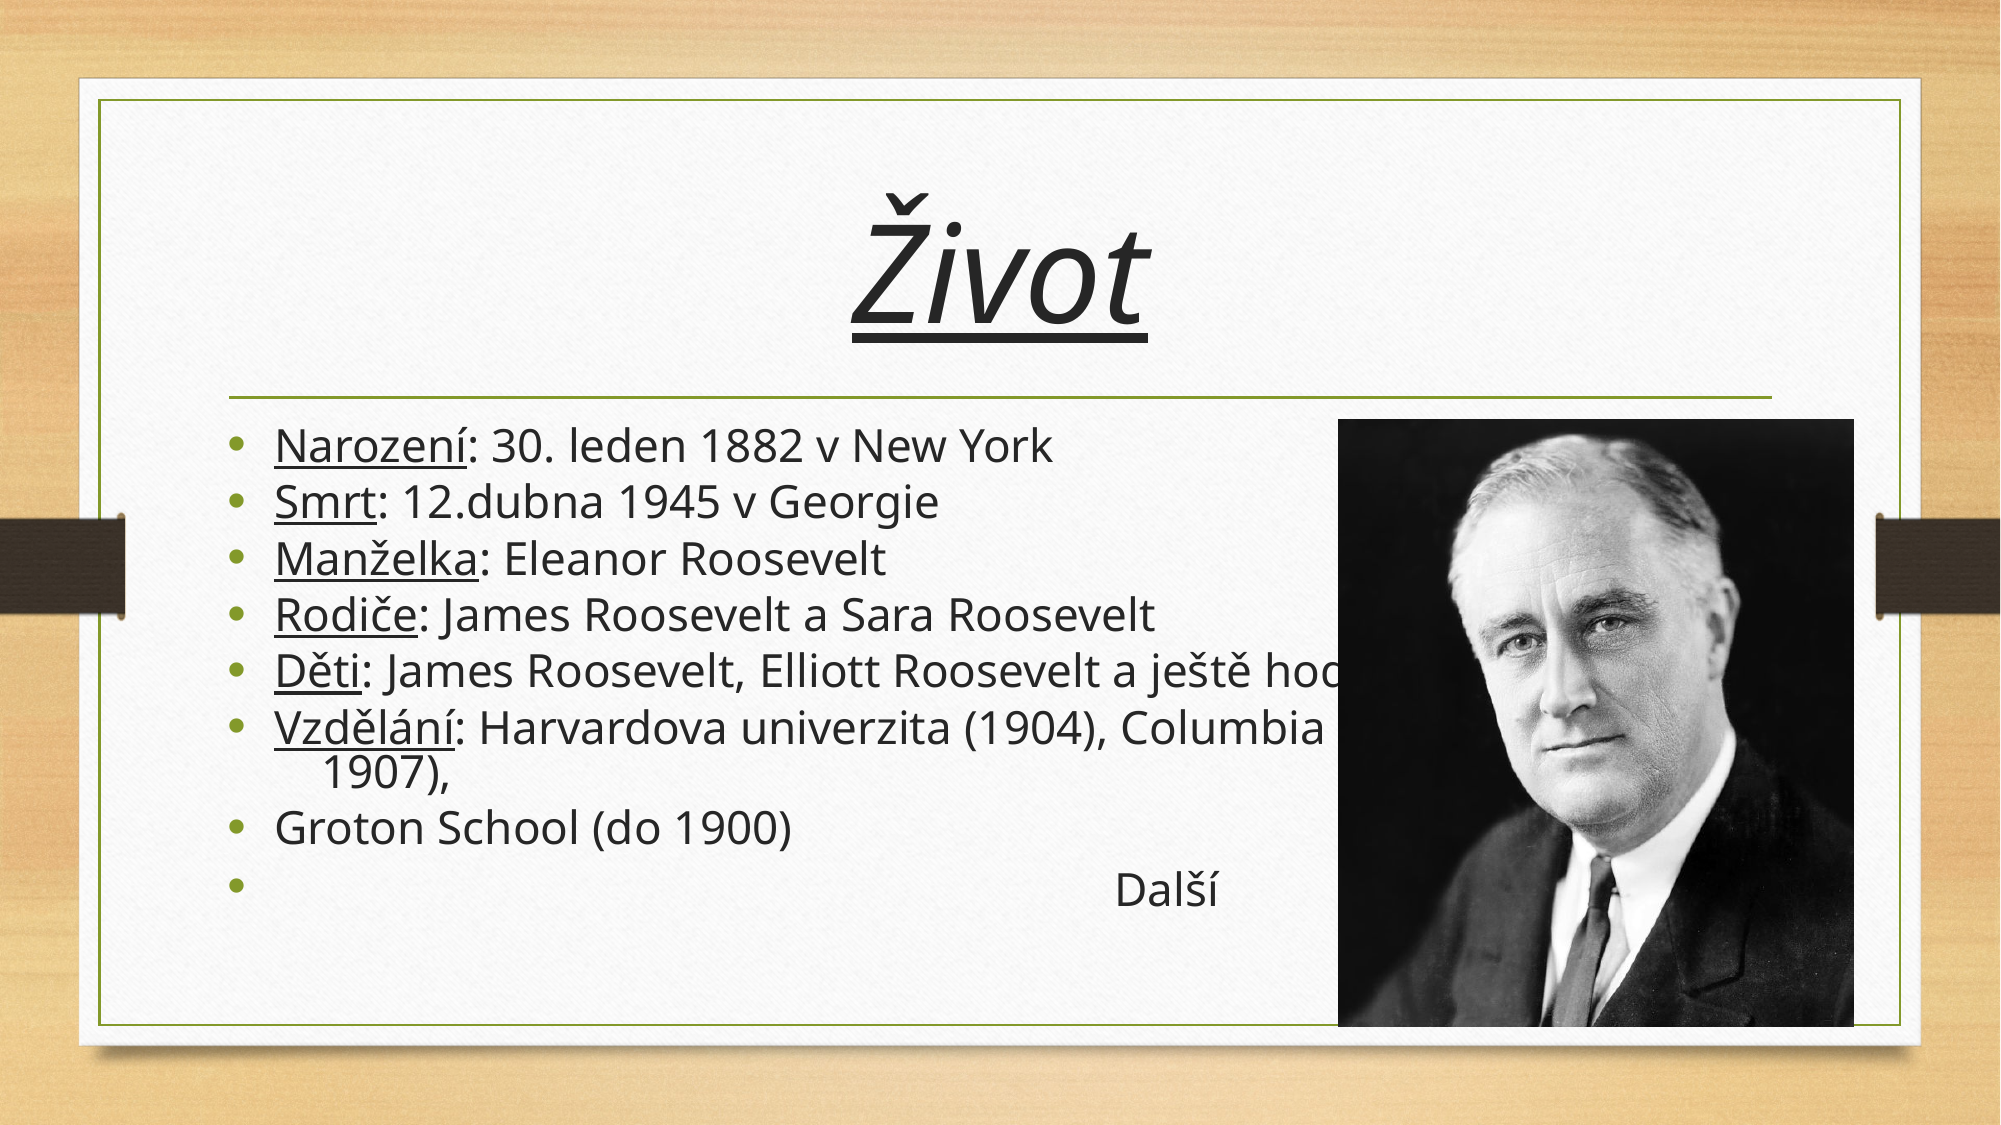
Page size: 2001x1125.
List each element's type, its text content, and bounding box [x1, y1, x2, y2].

picture [1338, 419, 1854, 1027]
list Narození: 30. leden 1882 v New York Smrt: 12.dubna 1945 v Georgie Manželka: Eleanor Roosevelt Rodiče: James Roosevelt a Sara Roosevelt Děti: James Roosevelt, Elliott Roosevelt a ještě hodně dětí Vzdělání: Harvardova univerzita (1904), Columbia Law School (1904–1907), Groton School (do 1900) Další [212, 419, 1338, 964]
title Život [212, 161, 1788, 376]
